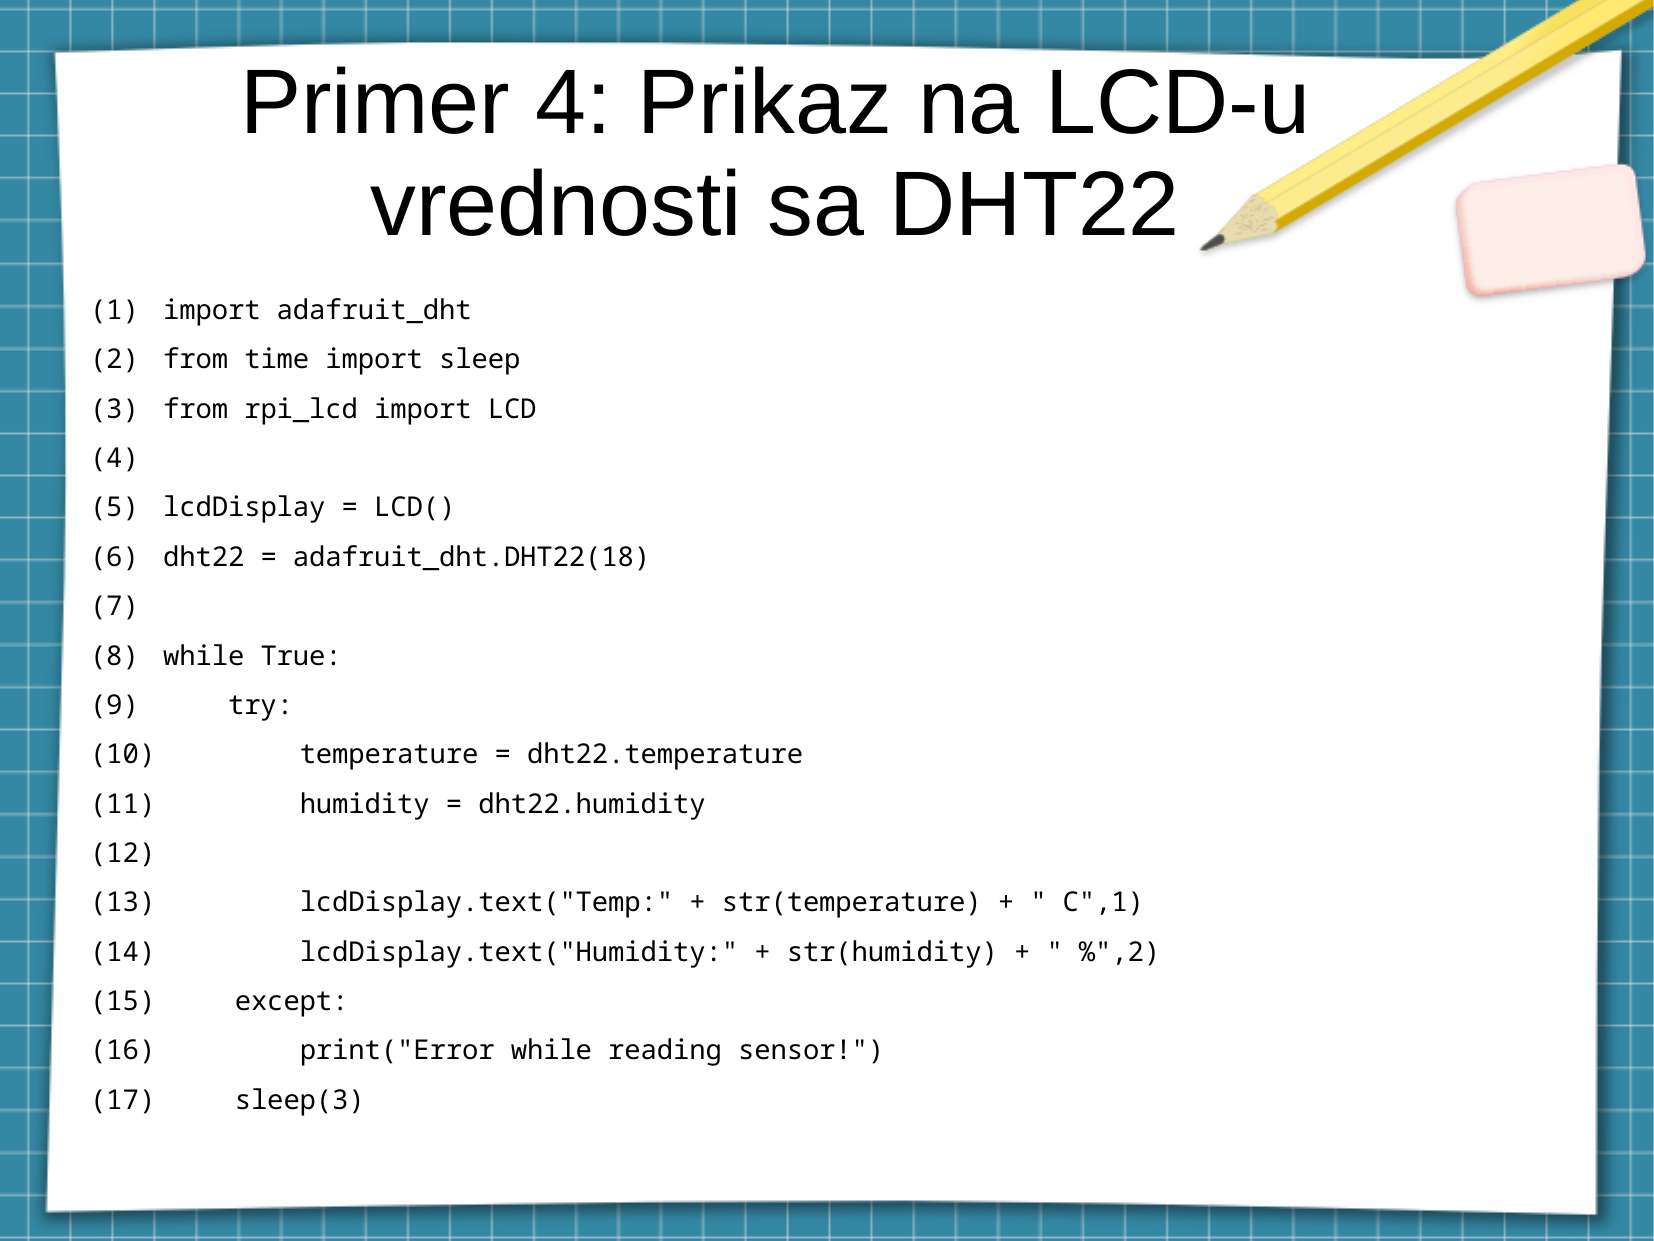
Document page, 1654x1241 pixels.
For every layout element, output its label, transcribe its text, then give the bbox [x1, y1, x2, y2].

picture [0, 0, 1654, 1241]
list import adafruit_dht from time import sleep from rpi_lcd import LCD lcdDisplay = LCD() dht22 = adafruit_dht.DHT22(18) while True: try: temperature = dht22.temperature humidity = dht22.humidity lcdDisplay.text("Temp:" + str(temperature) + " C",1) lcdDisplay.text("Humidity:" + str(humidity) + " %",2) except: print("Error while reading sensor!") sleep(3) [82, 290, 1571, 1126]
title Primer 4: Prikaz na LCD-u vrednosti sa DHT22 [82, 49, 1571, 257]
